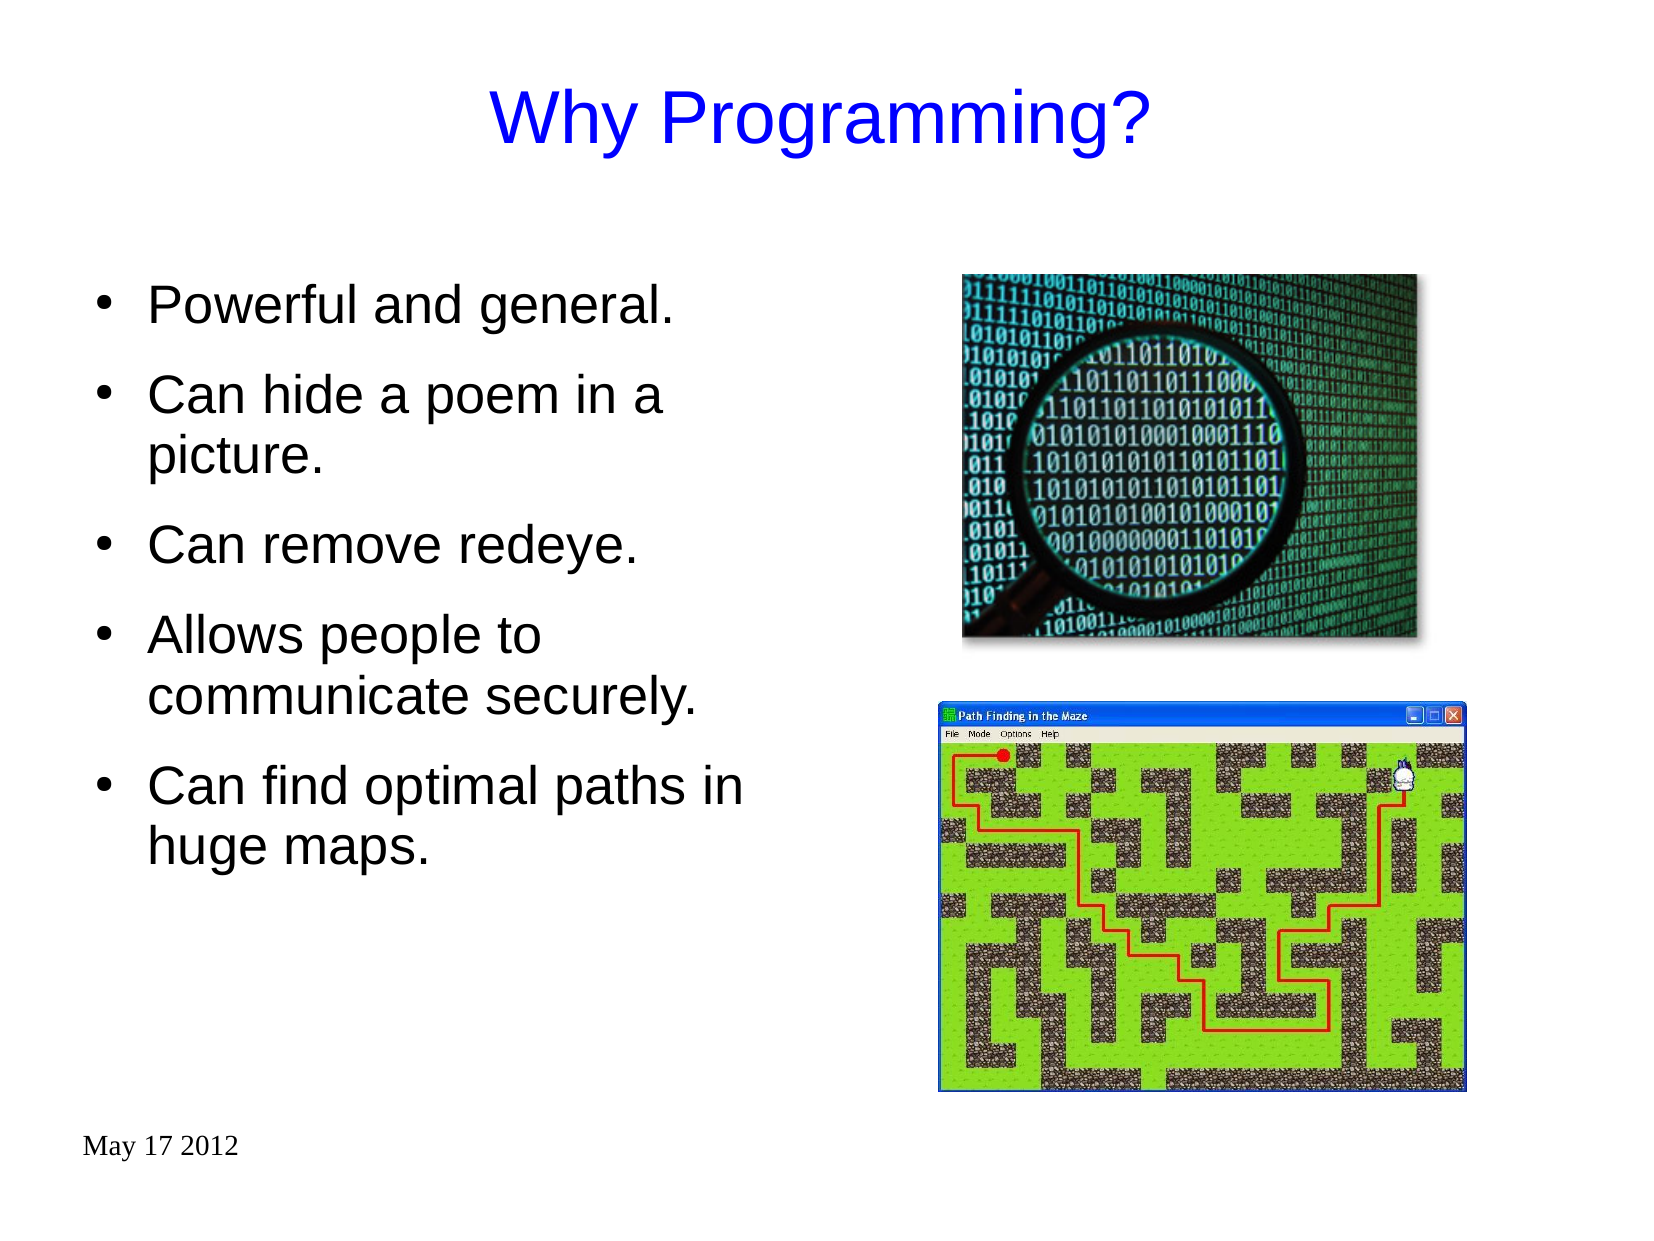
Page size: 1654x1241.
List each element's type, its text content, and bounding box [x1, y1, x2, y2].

list Powerful and general. Can hide a poem in a picture. Can remove redeye. Allows people to communicate securely. Can find optimal paths in huge maps. [76, 274, 803, 1093]
title Why Programming? [76, 58, 1565, 178]
picture [938, 701, 1467, 1092]
picture [962, 274, 1443, 665]
